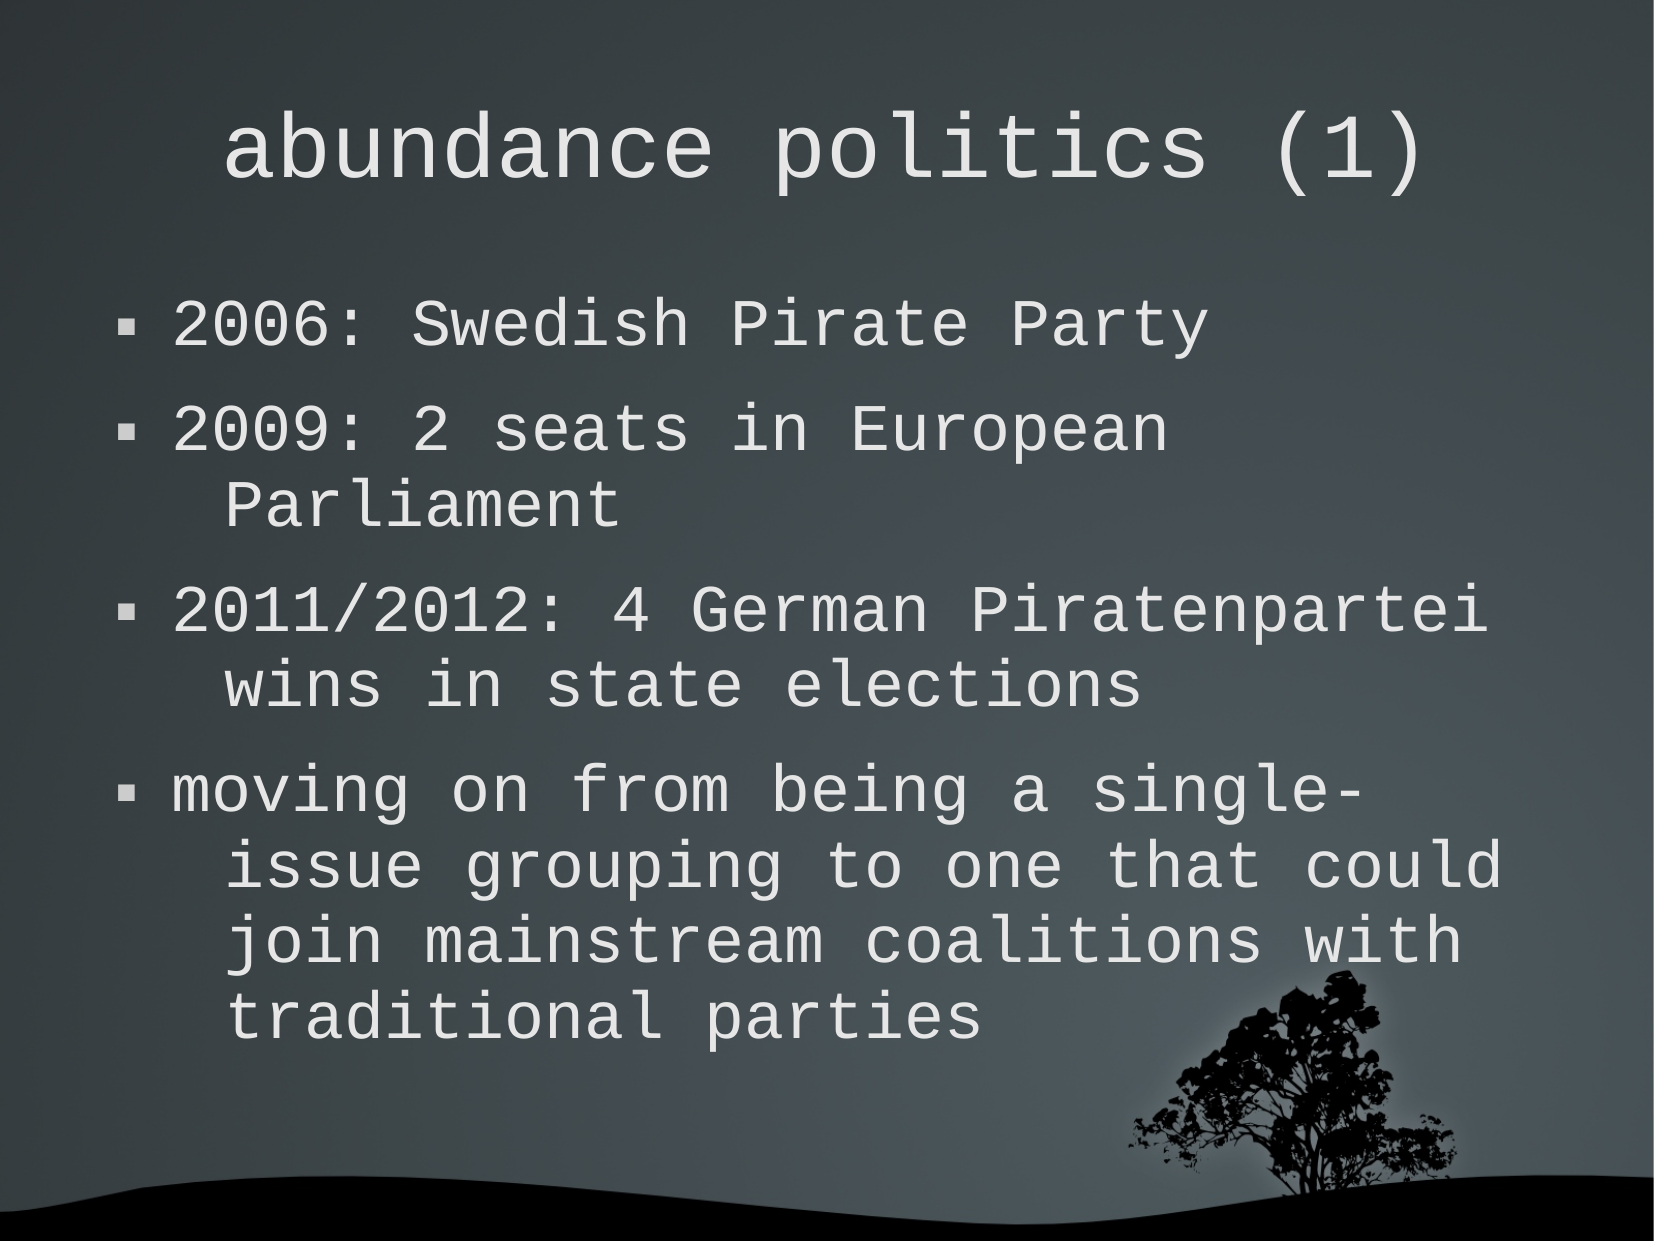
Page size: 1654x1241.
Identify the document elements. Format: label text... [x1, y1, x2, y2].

title abundance politics (1) [82, 49, 1571, 257]
list 2006: Swedish Pirate Party 2009: 2 seats in European Parliament 2011/2012: 4 German Piratenpartei wins in state elections moving on from being a single-issue grouping to one that could join mainstream coalitions with traditional parties [82, 290, 1571, 1109]
picture [0, 0, 1654, 1241]
